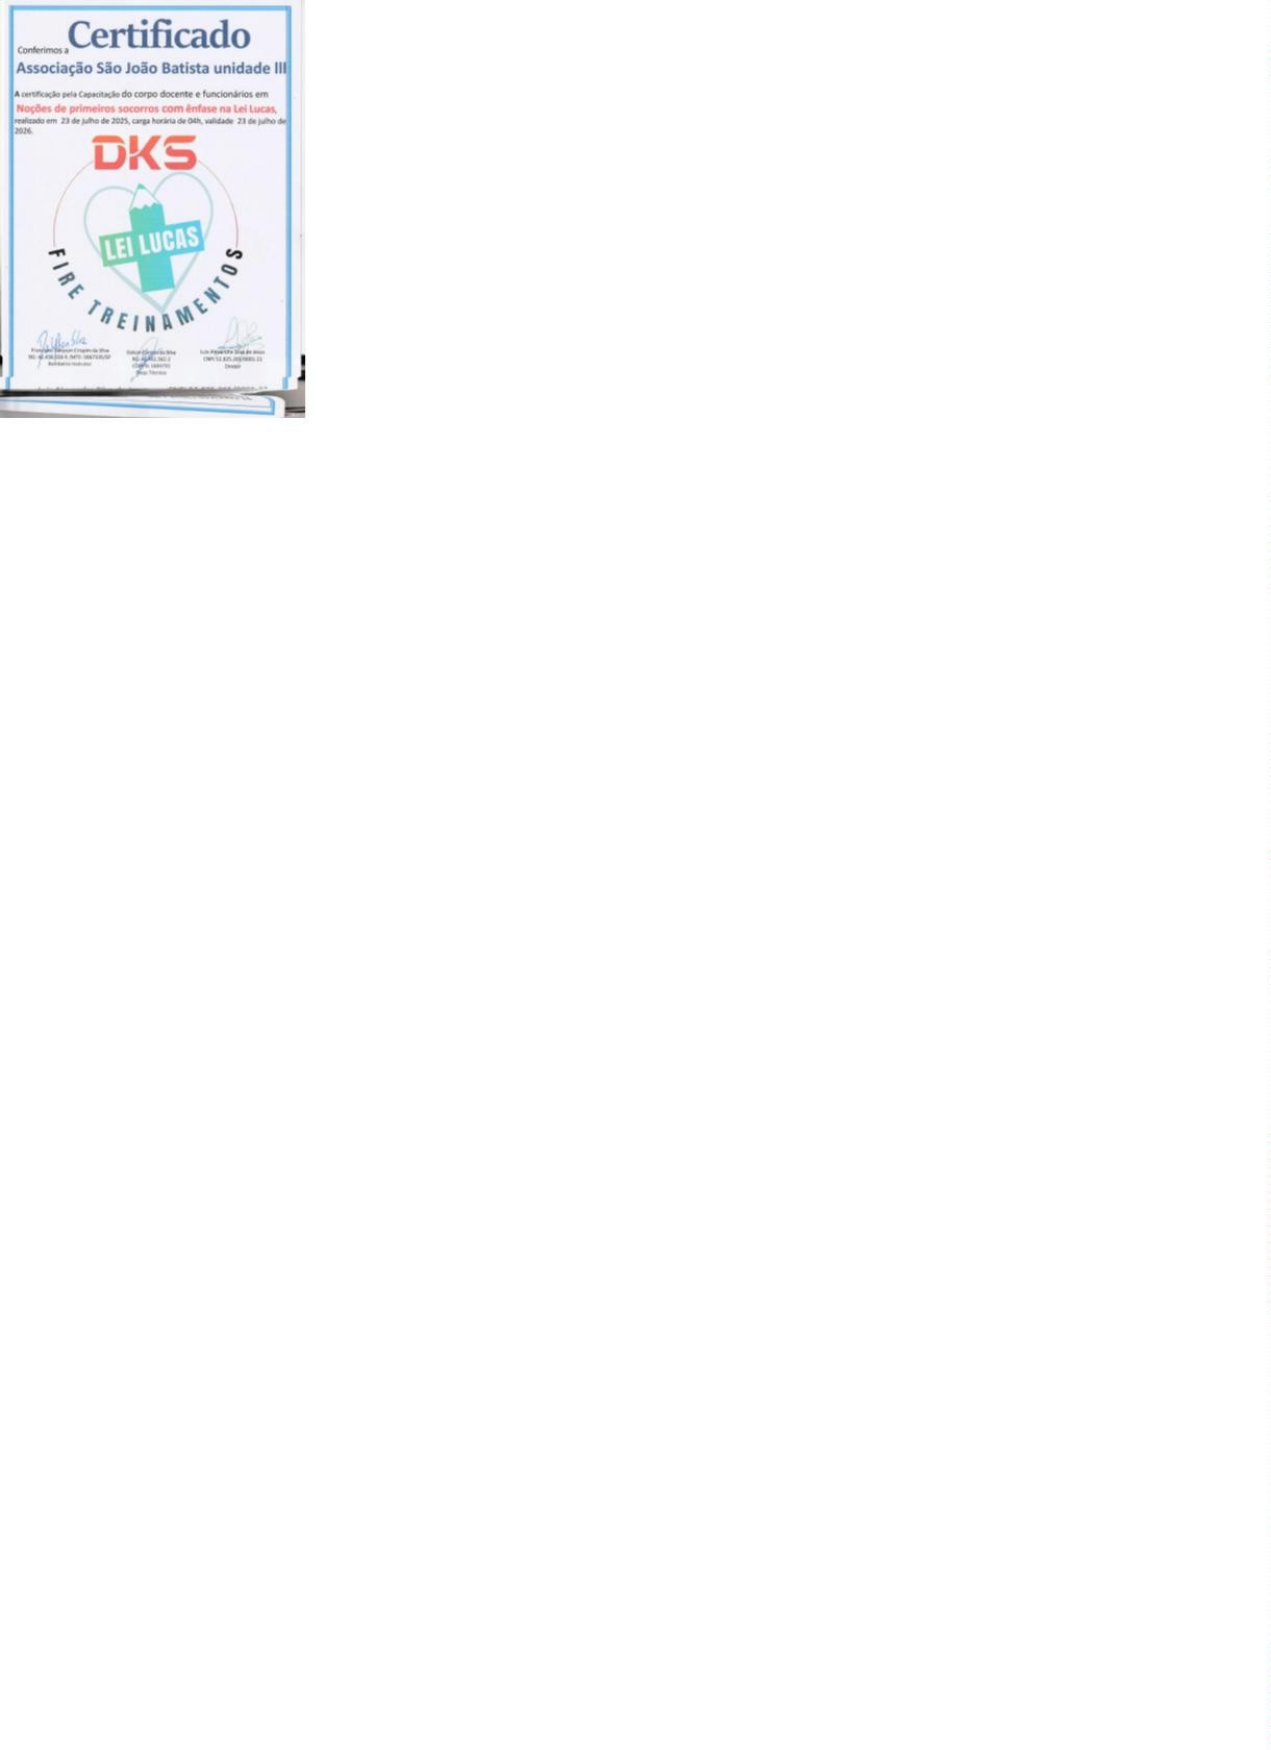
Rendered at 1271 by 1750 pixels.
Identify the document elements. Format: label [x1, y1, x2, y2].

text_box [0, 0, 1271, 1750]
